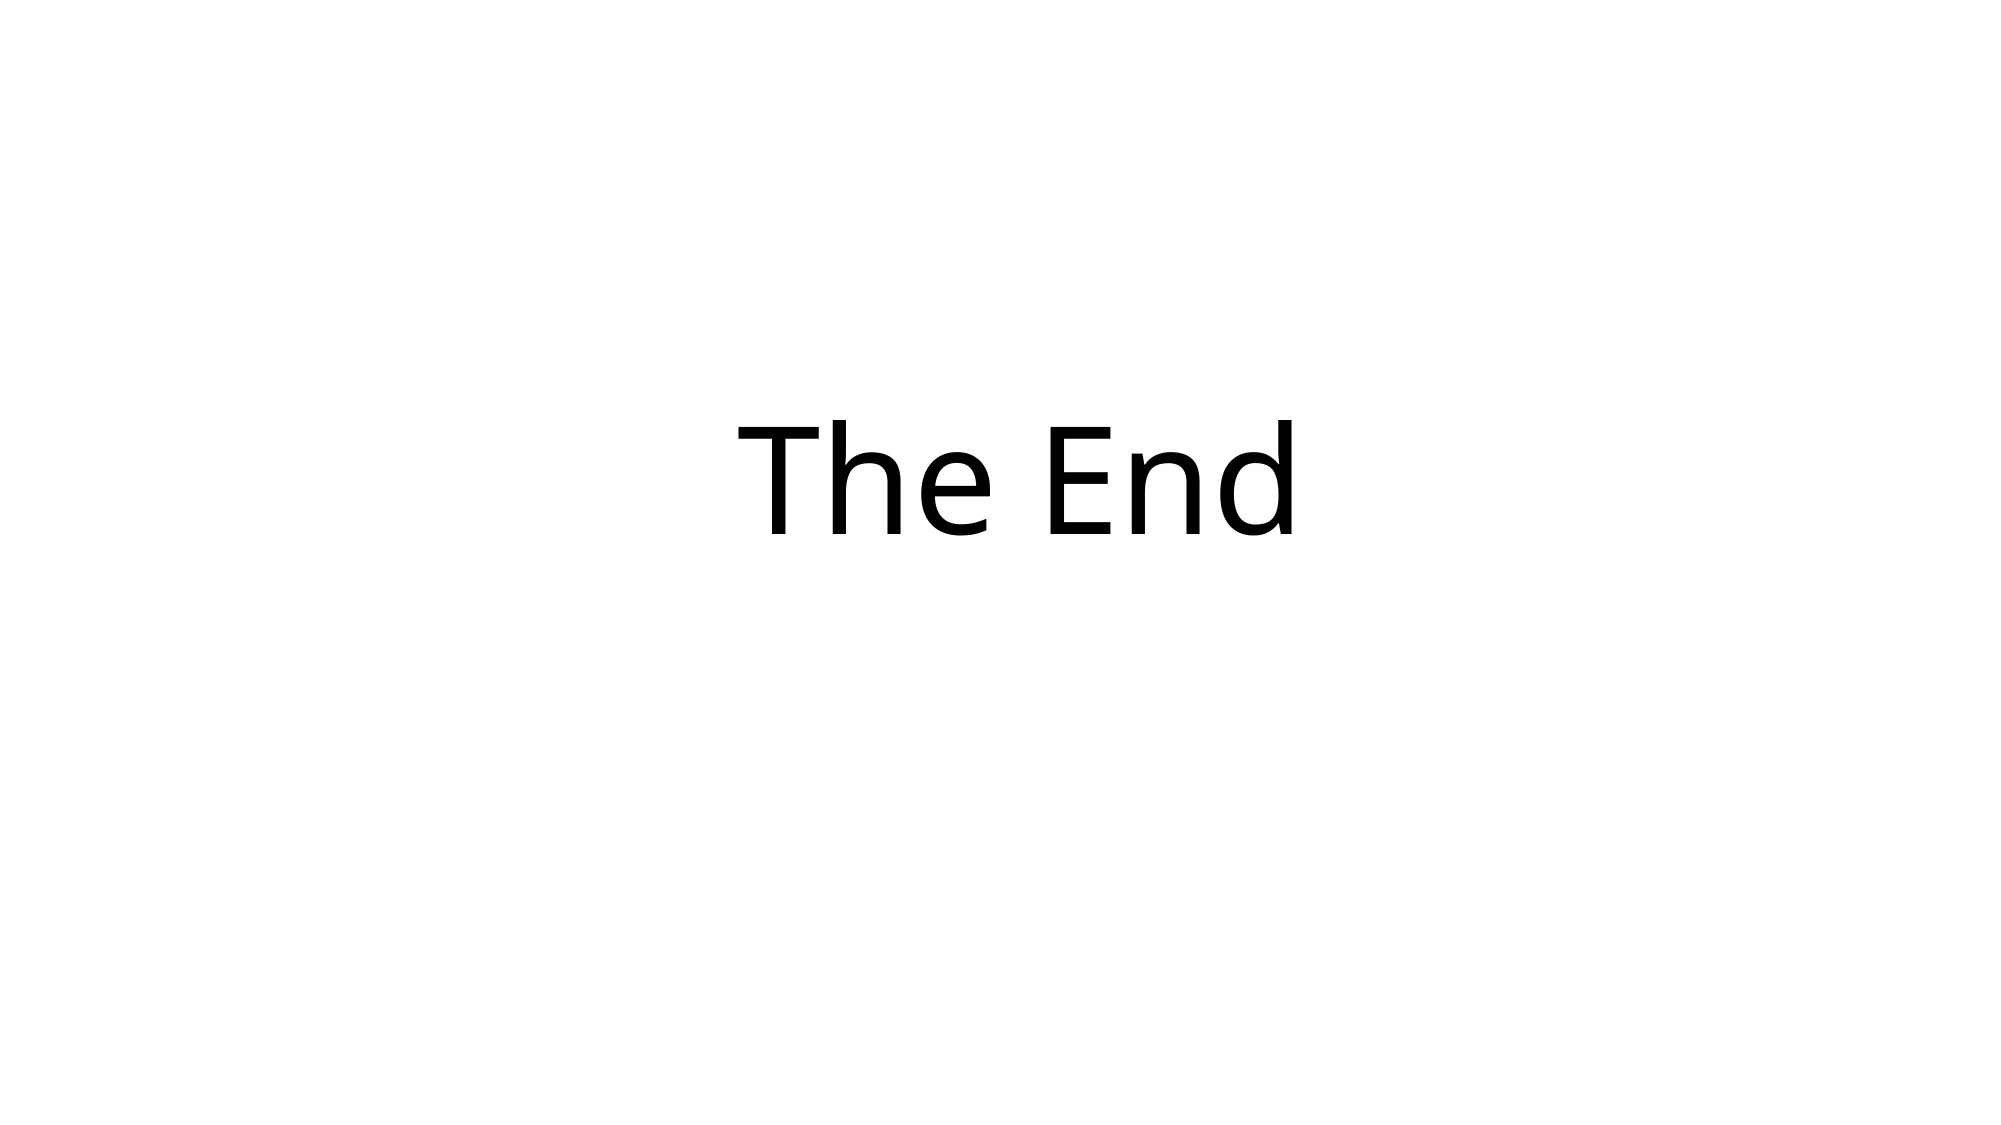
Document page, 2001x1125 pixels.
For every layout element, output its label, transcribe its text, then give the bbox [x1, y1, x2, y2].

text_box The End [686, 377, 1356, 574]
